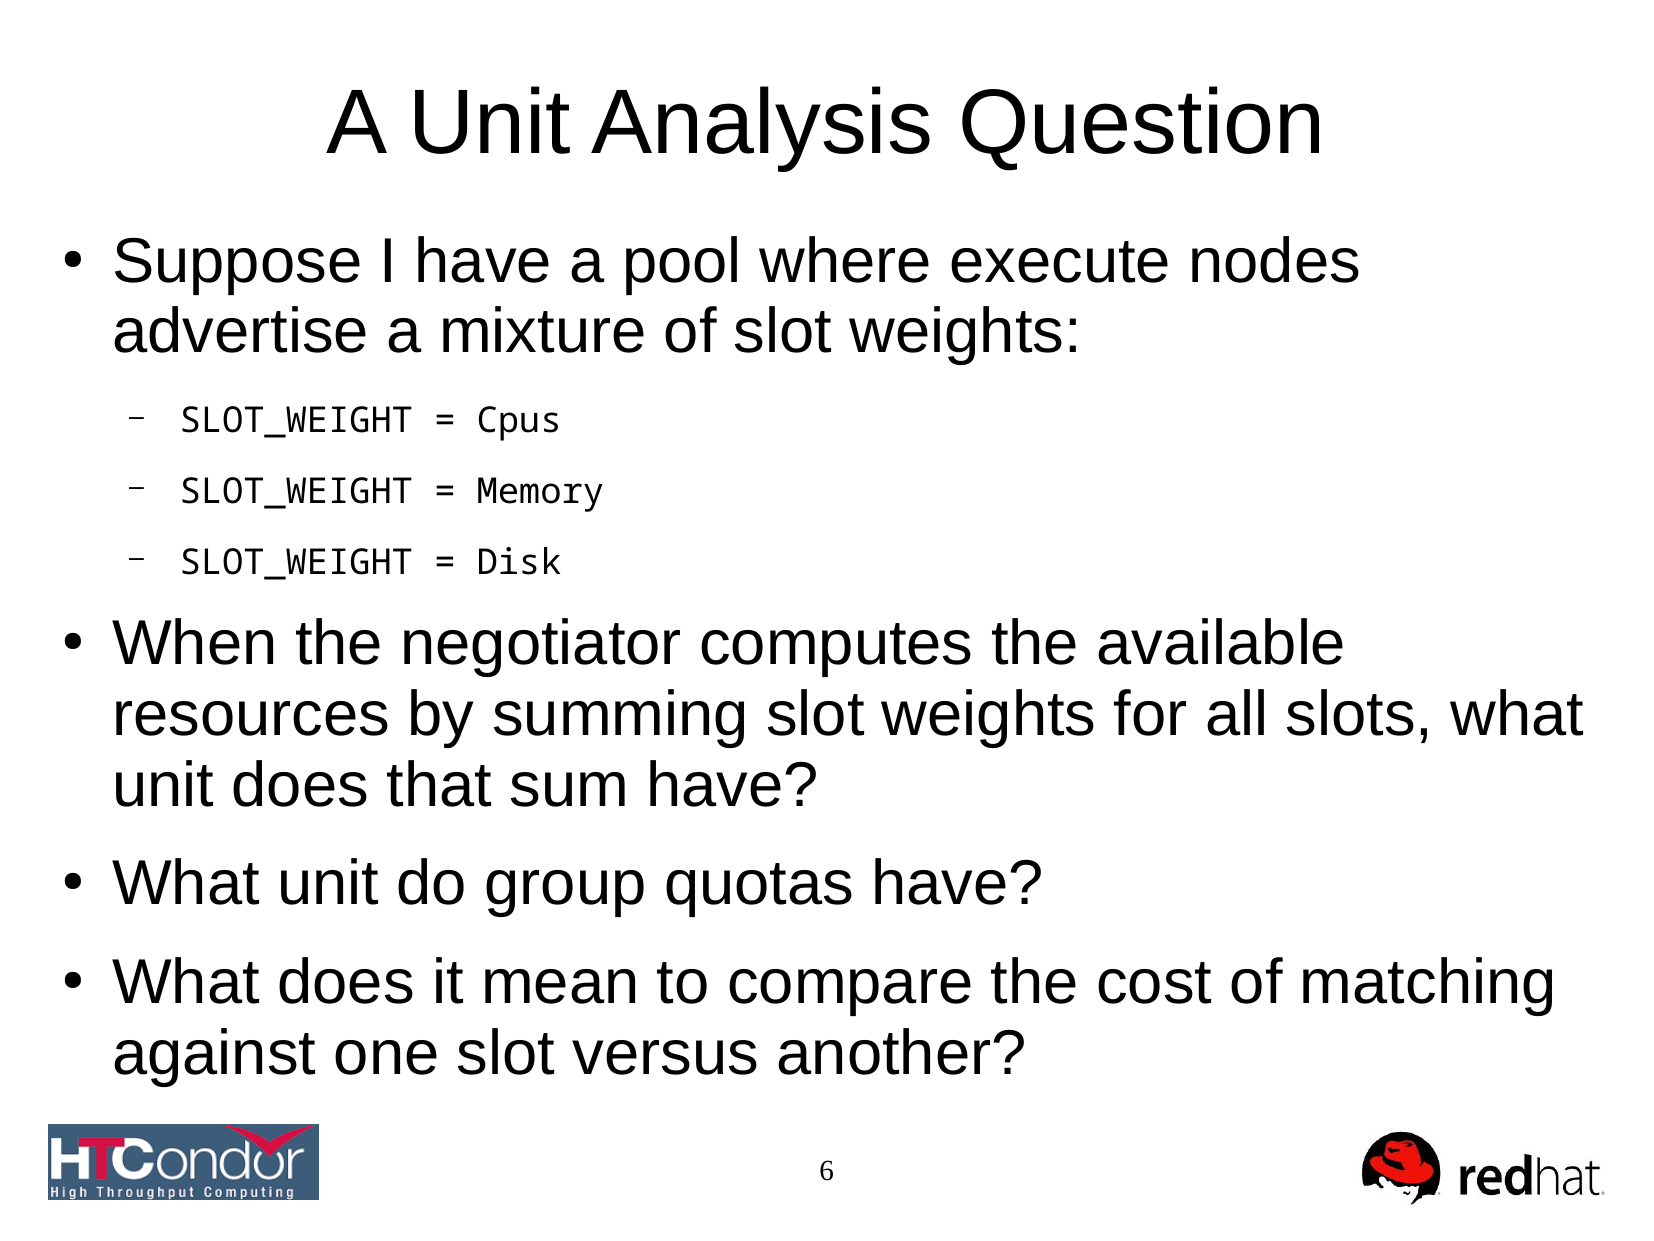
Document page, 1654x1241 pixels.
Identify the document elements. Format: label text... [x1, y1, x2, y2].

list Suppose I have a pool where execute nodes advertise a mixture of slot weights: SLOT_WEIGHT = Cpus SLOT_WEIGHT = Memory SLOT_WEIGHT = Disk When the negotiator computes the available resources by summing slot weights for all slots, what unit does that sum have? What unit do group quotas have? What does it mean to compare the cost of matching against one slot versus another? [45, 225, 1606, 1096]
picture [1352, 1128, 1629, 1215]
title A Unit Analysis Question [82, 45, 1571, 198]
picture [48, 1124, 319, 1200]
